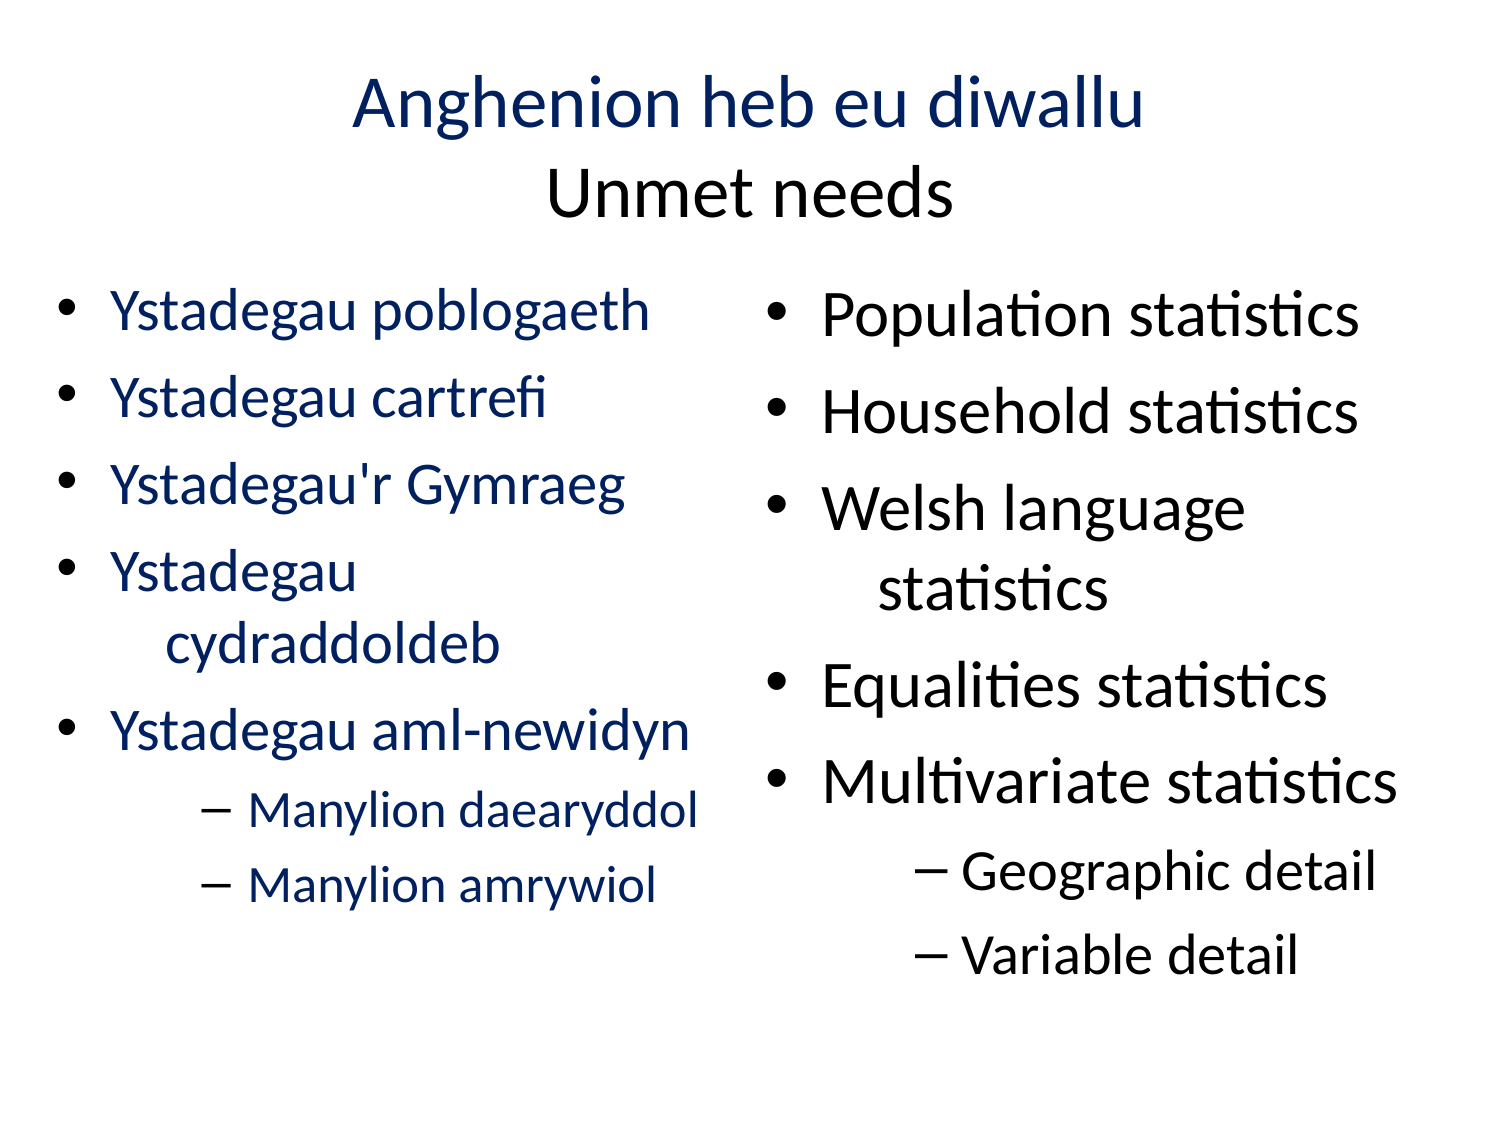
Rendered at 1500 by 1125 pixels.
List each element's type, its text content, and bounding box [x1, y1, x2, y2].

title Anghenion heb eu diwallu Unmet needs [75, 45, 1426, 233]
text_box Ystadegau poblogaeth Ystadegau cartrefi Ystadegau'r Gymraeg Ystadegau cydraddoldeb Ystadegau aml-newidyn Manylion daearyddol Manylion amrywiol [41, 262, 717, 1036]
list Population statistics Household statistics Welsh language statistics Equalities statistics Multivariate statistics Geographic detail Variable detail [750, 262, 1426, 1036]
